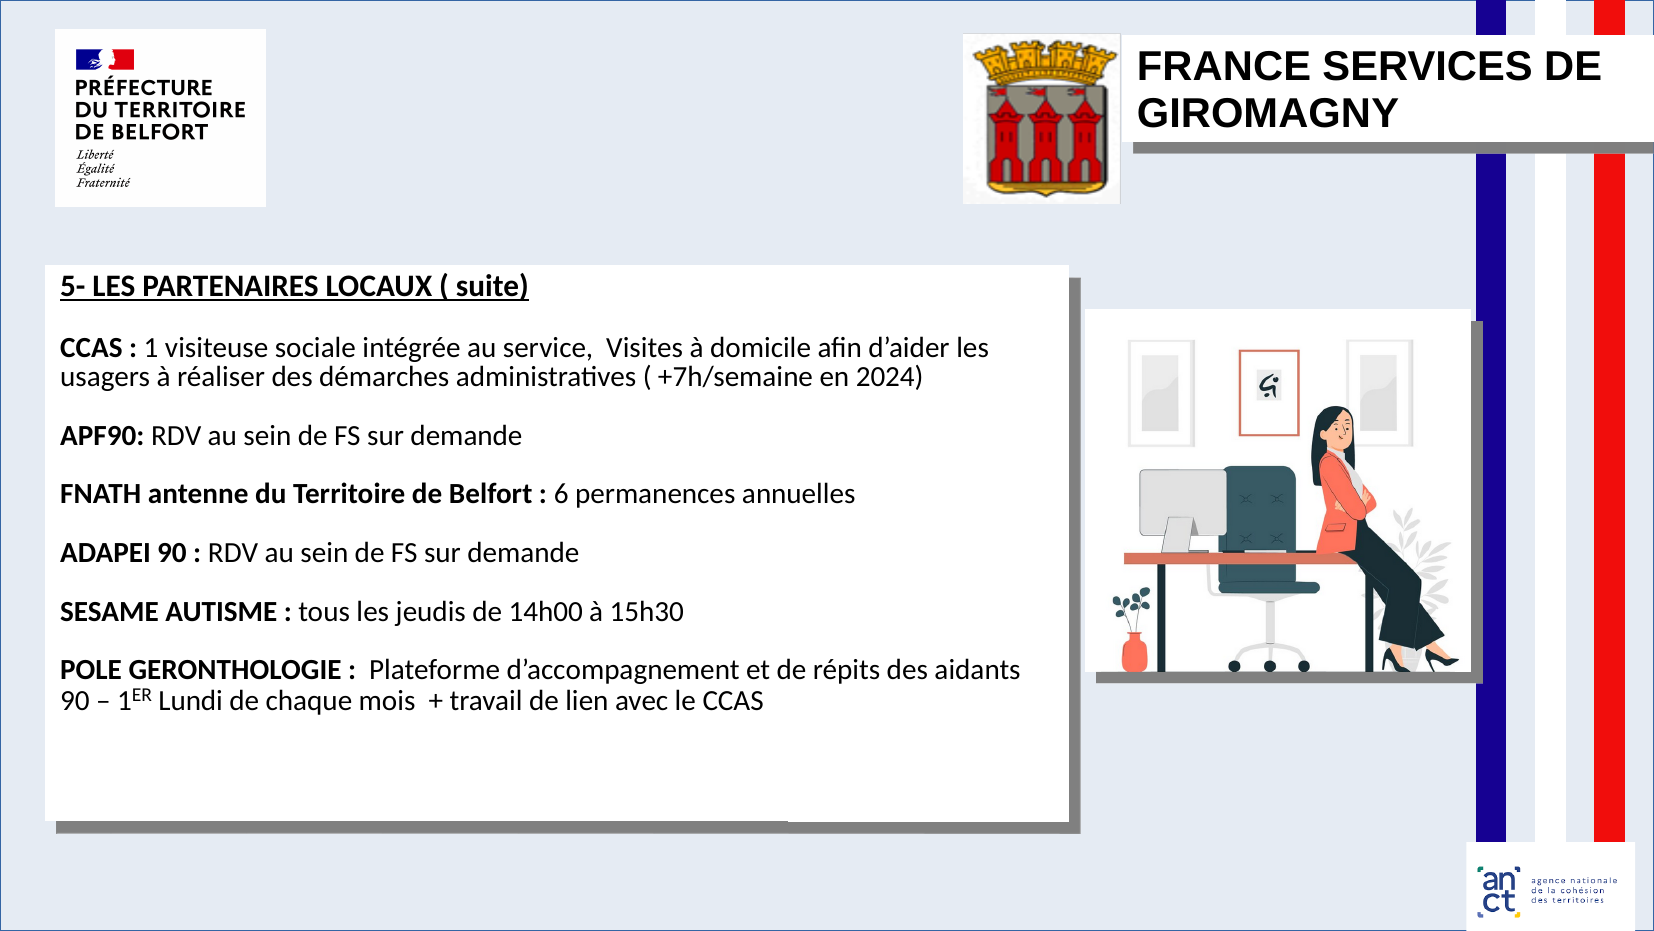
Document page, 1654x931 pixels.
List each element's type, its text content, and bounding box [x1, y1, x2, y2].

text_box 5- LES PARTENAIRES LOCAUX ( suite) CCAS : 1 visiteuse sociale intégrée au service, Visites à domicile afin d’aider les usagers à réaliser des démarches administratives ( +7h/semaine en 2024) APF90: RDV au sein de FS sur demande FNATH antenne du Territoire de Belfort : 6 permanences annuelles ADAPEI 90 : RDV au sein de FS sur demande SESAME AUTISME : tous les jeudis de 14h00 à 15h30 POLE GERONTHOLOGIE : Plateforme d’accompagnement et de répits des aidants 90 – 1ER Lundi de chaque mois + travail de lien avec le CCAS [45, 265, 1069, 822]
picture [1085, 309, 1471, 672]
picture [1466, 842, 1636, 931]
text_box [0, 0, 1654, 931]
picture [55, 29, 266, 207]
picture [963, 32, 1123, 204]
text_box FRANCE SERVICES DE GIROMAGNY [1123, 35, 1654, 142]
